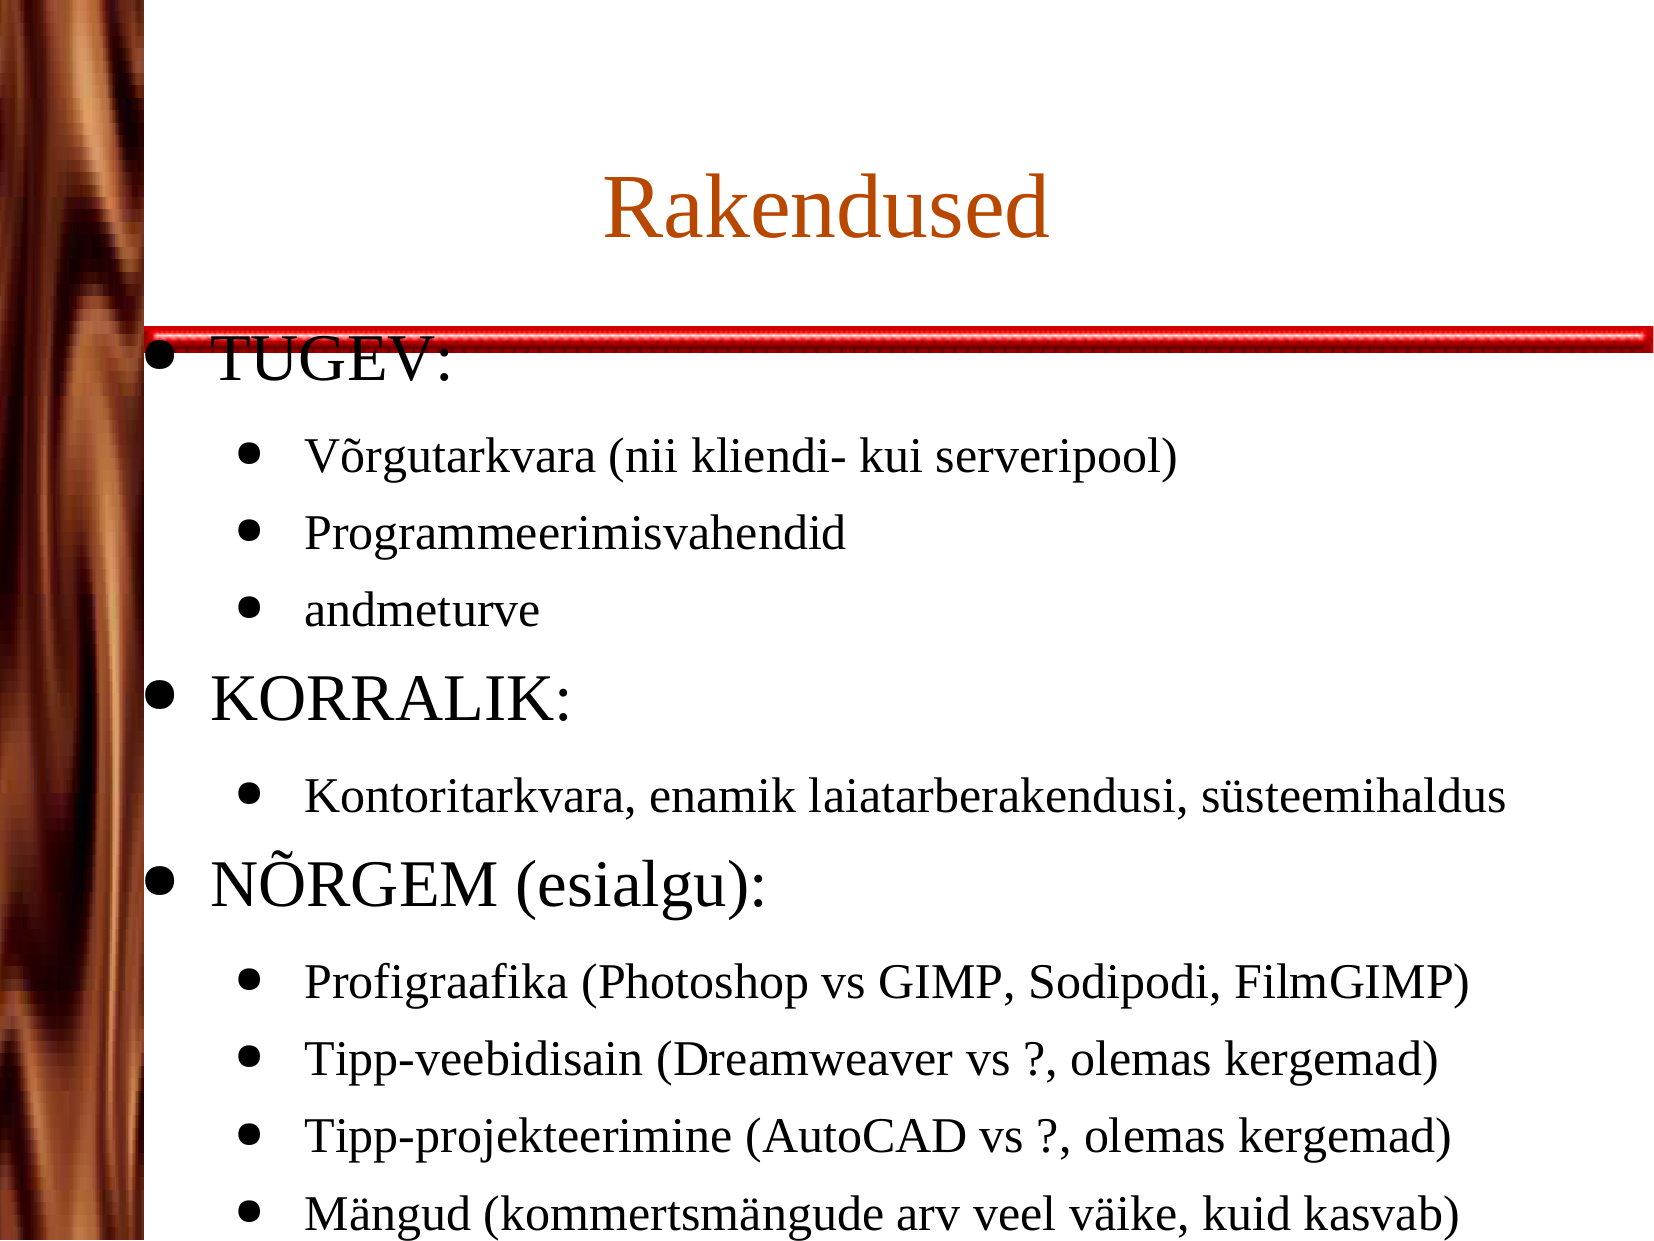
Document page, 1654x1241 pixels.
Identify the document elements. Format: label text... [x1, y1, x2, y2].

list TUGEV: Võrgutarkvara (nii kliendi- kui serveripool) Programmeerimisvahendid andmeturve KORRALIK: Kontoritarkvara, enamik laiatarberakendusi, süsteemihaldus NÕRGEM (esialgu): Profigraafika (Photoshop vs GIMP, Sodipodi, FilmGIMP) Tipp-veebidisain (Dreamweaver vs ?, olemas kergemad) Tipp-projekteerimine (AutoCAD vs ?, olemas kergemad) Mängud (kommertsmängude arv veel väike, kuid kasvab) [128, 319, 1540, 1241]
picture [1540, 326, 1654, 353]
title Rakendused [121, 100, 1533, 312]
picture [0, 0, 144, 1240]
